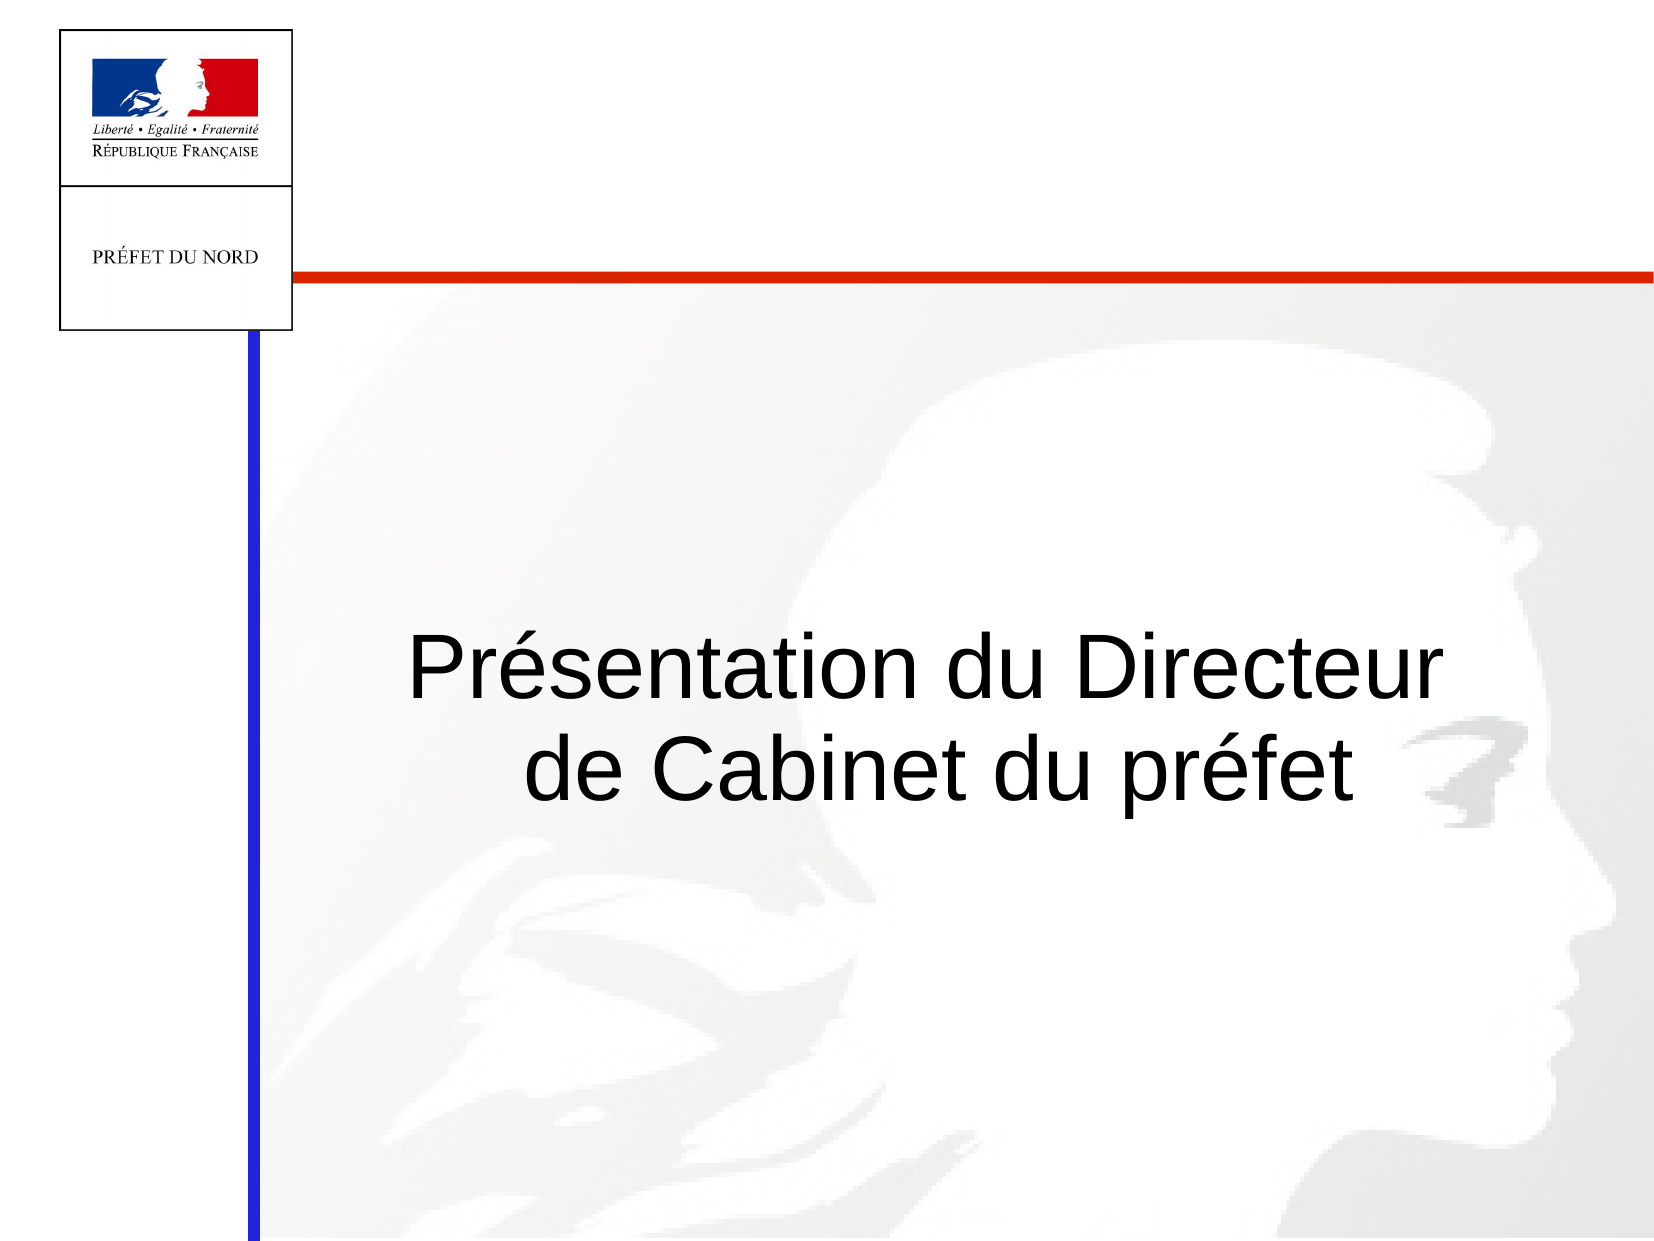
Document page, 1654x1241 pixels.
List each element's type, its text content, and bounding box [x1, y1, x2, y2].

picture [59, 29, 293, 331]
title Présentation du Directeur de Cabinet du préfet [307, 614, 1571, 822]
